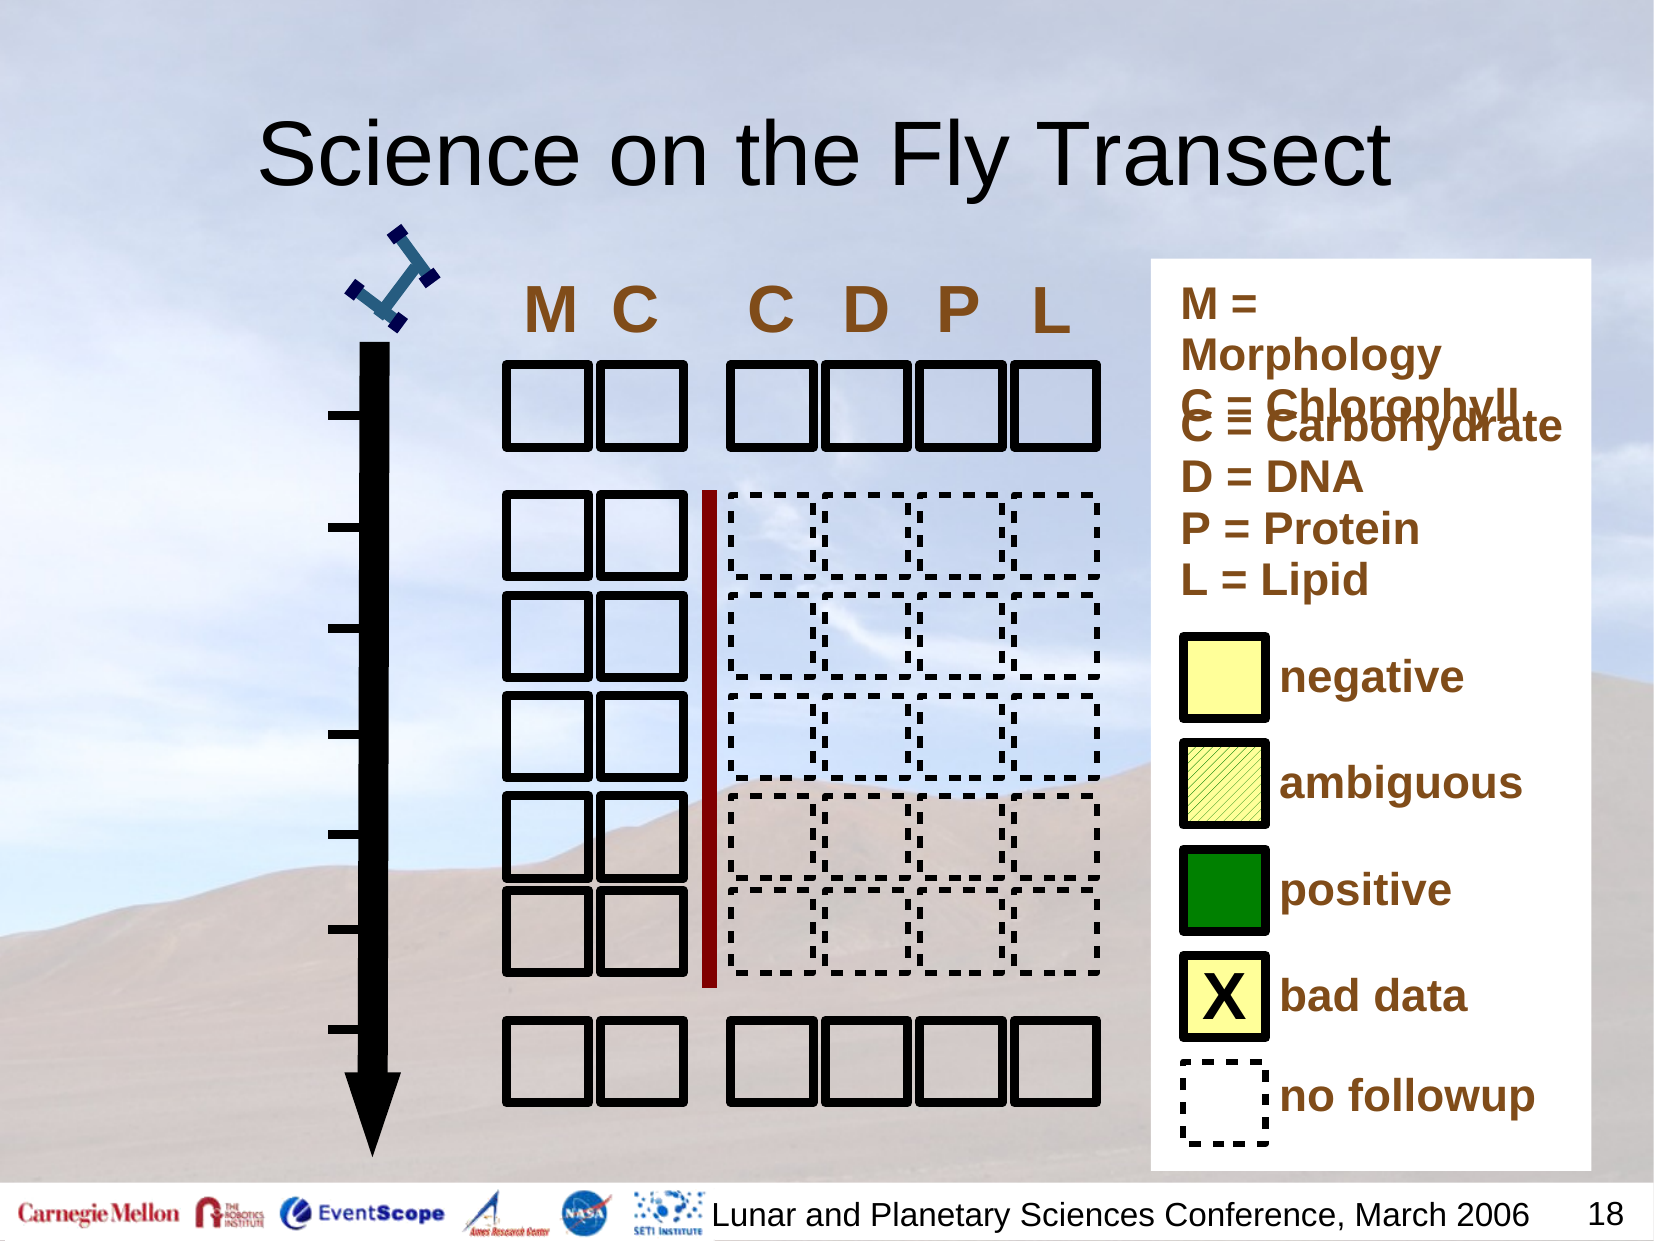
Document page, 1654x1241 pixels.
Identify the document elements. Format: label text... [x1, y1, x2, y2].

text_box negative [1264, 643, 1477, 710]
text_box C [733, 265, 811, 355]
text_box D [827, 265, 906, 355]
text_box ambiguous [1264, 750, 1534, 817]
text_box positive [1264, 856, 1465, 923]
text_box X [1183, 955, 1266, 1038]
title Science on the Fly Transect [79, 49, 1572, 257]
text_box no followup [1264, 1062, 1547, 1130]
text_box P [922, 265, 997, 355]
picture [5, 1188, 715, 1241]
text_box M [508, 264, 594, 355]
text_box C = Carbohydrate D = DNA P = Protein L = Lipid [1165, 392, 1572, 613]
text_box C [597, 264, 676, 355]
text_box M = Morphology C = Chlorophyll [1165, 270, 1541, 388]
text_box [1150, 258, 1592, 1171]
text_box L [1016, 265, 1088, 355]
text_box bad data [1264, 962, 1480, 1029]
picture [0, 0, 1654, 1182]
